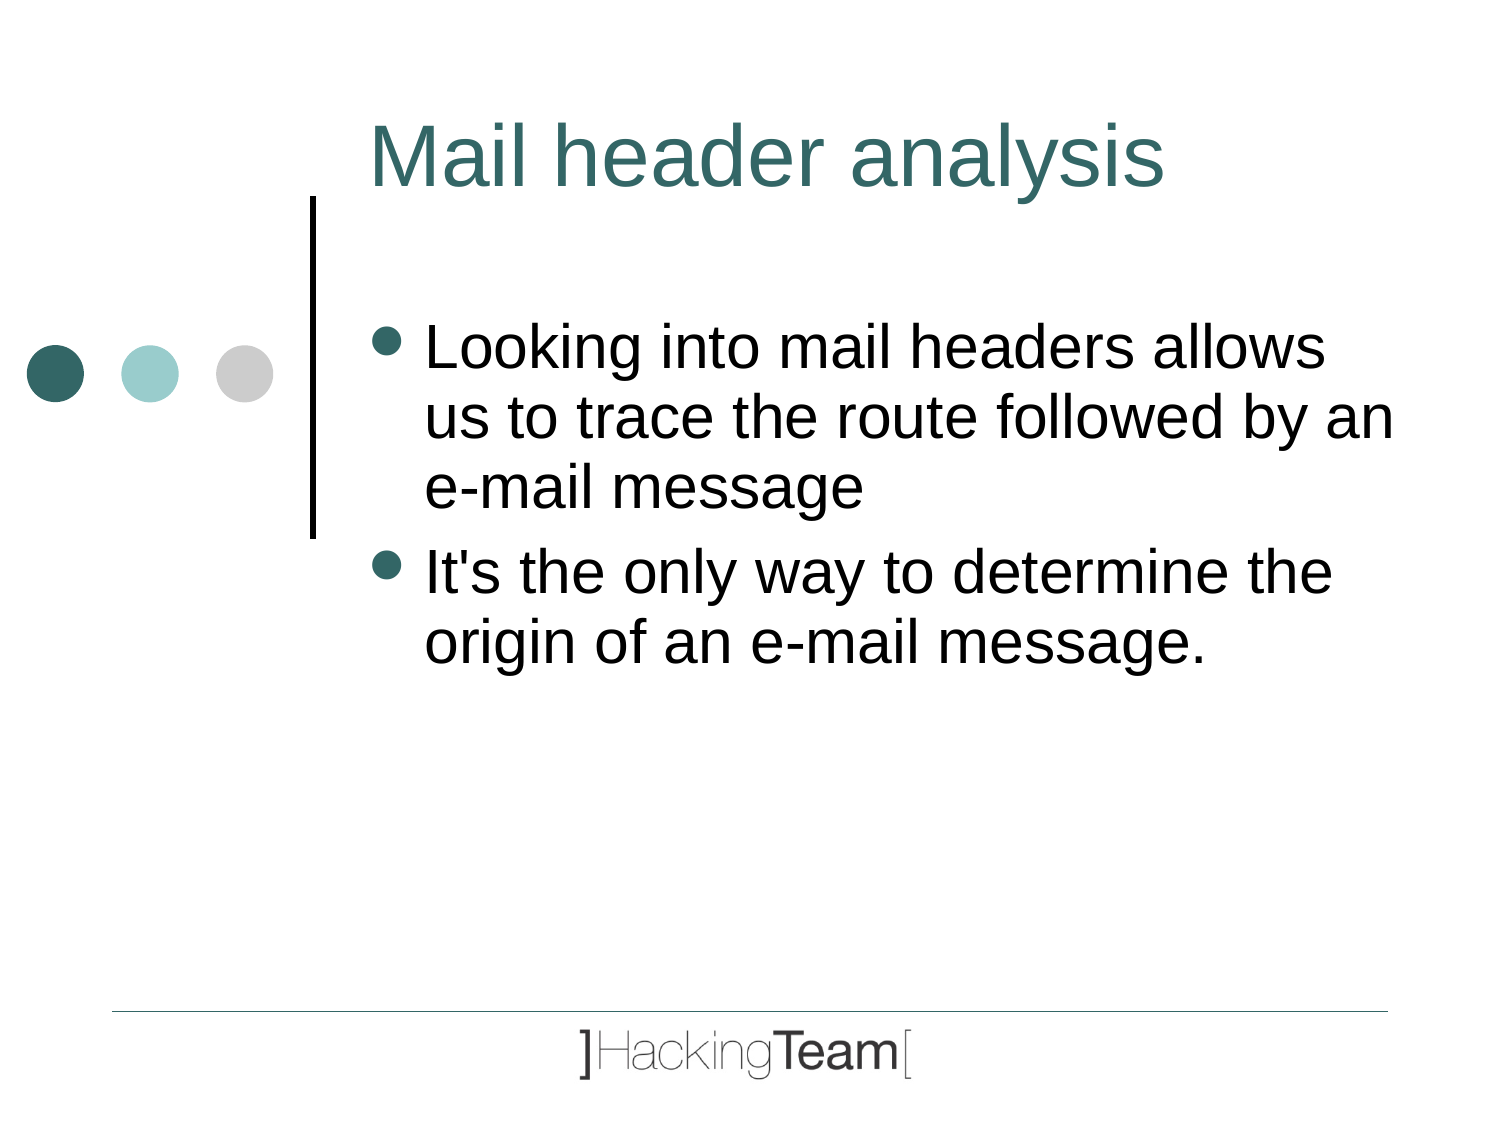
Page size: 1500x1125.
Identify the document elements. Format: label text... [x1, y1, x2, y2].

list Looking into mail headers allows us to trace the route followed by an e-mail message It's the only way to determine the origin of an e-mail message. [249, 312, 1401, 1041]
picture [574, 1041, 916, 1084]
title Mail header analysis [249, 38, 1401, 275]
